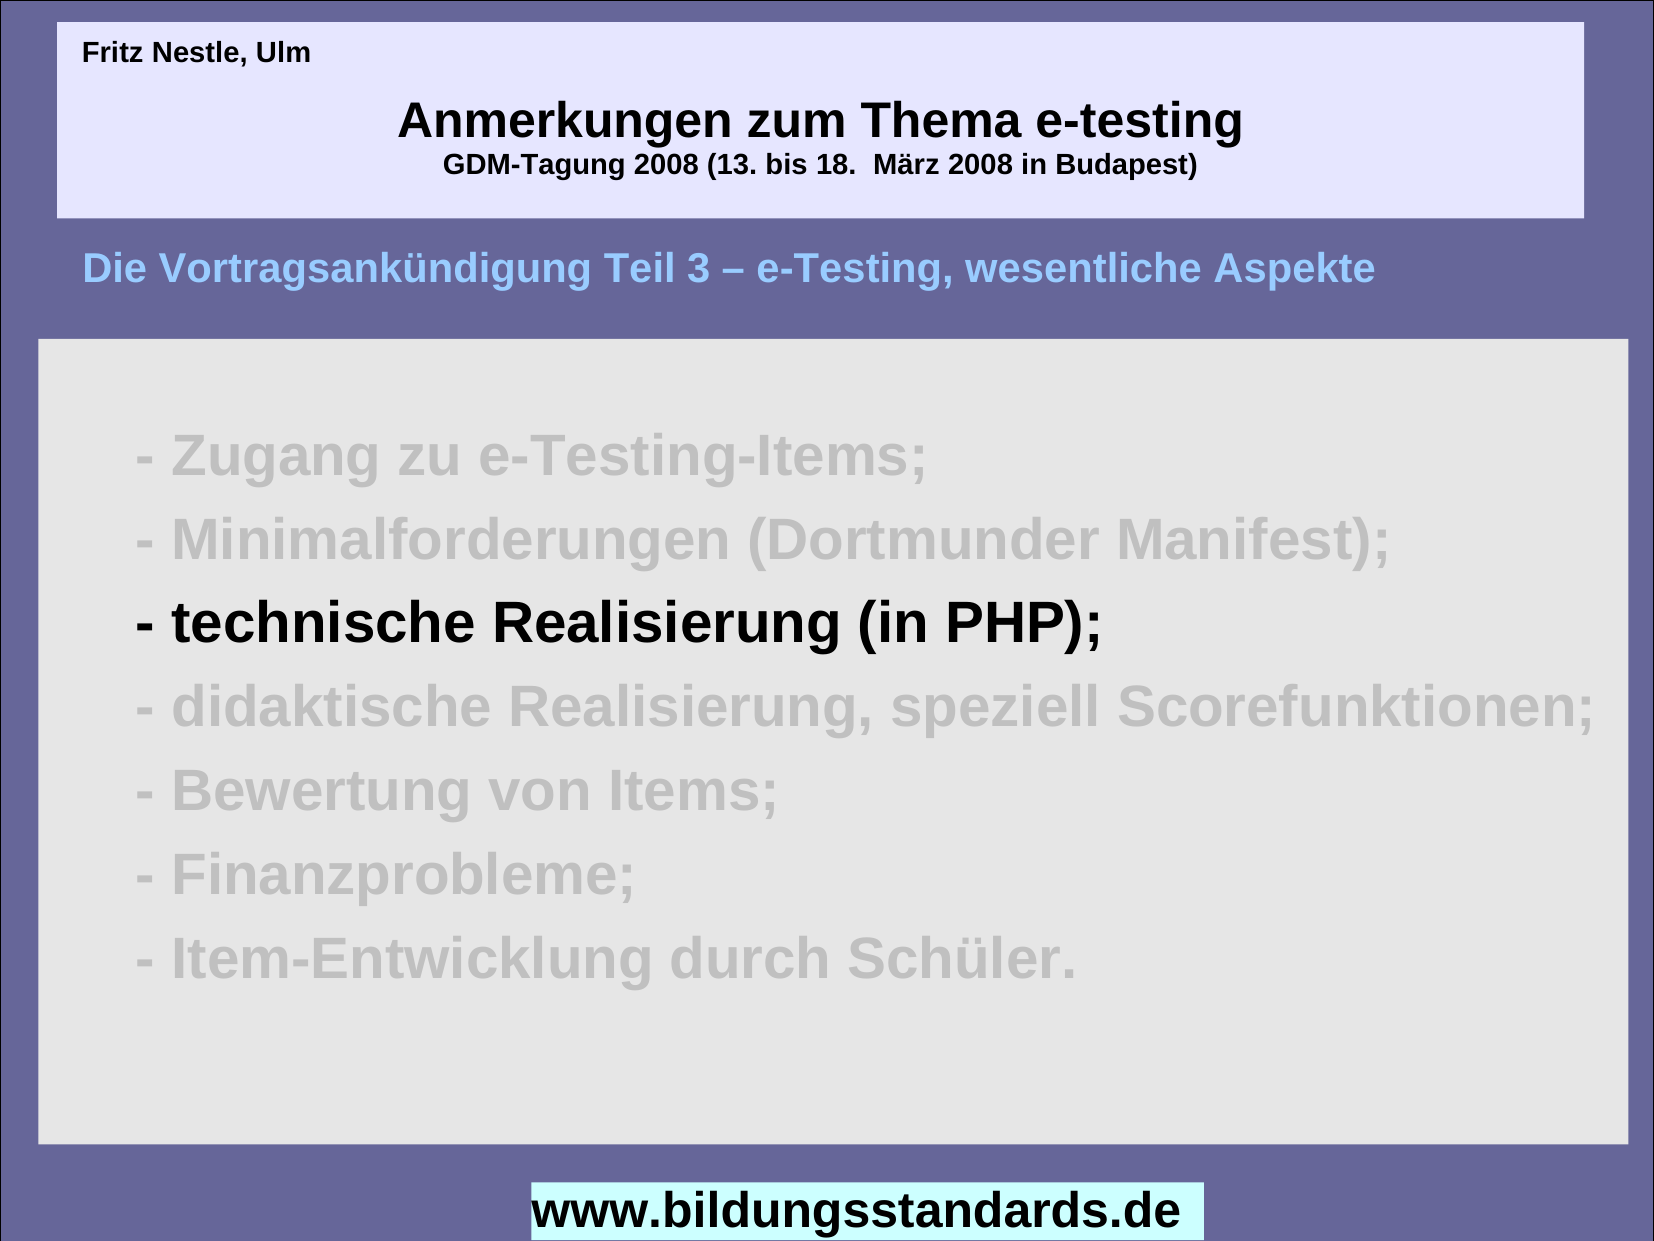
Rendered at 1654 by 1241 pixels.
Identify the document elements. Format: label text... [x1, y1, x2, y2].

text_box - Zugang zu e-Testing-Items; - Minimalforderungen (Dortmunder Manifest); - technische Realisierung (in PHP); - didaktische Realisierung, speziell Scorefunktionen; - Bewertung von Items; - Finanzprobleme; - Item-Entwicklung durch Schüler. [38, 338, 1629, 1145]
text_box Die Vortragsankündigung Teil 3 – e-Testing, wesentliche Aspekte [82, 244, 1423, 295]
text_box [0, 0, 1654, 1241]
text_box www.bildungsstandards.de [531, 1182, 1204, 1241]
text_box Fritz Nestle, Ulm Anmerkungen zum Thema e-testing GDM-Tagung 2008 (13. bis 18. März 2008 in Budapest) [57, 22, 1585, 219]
